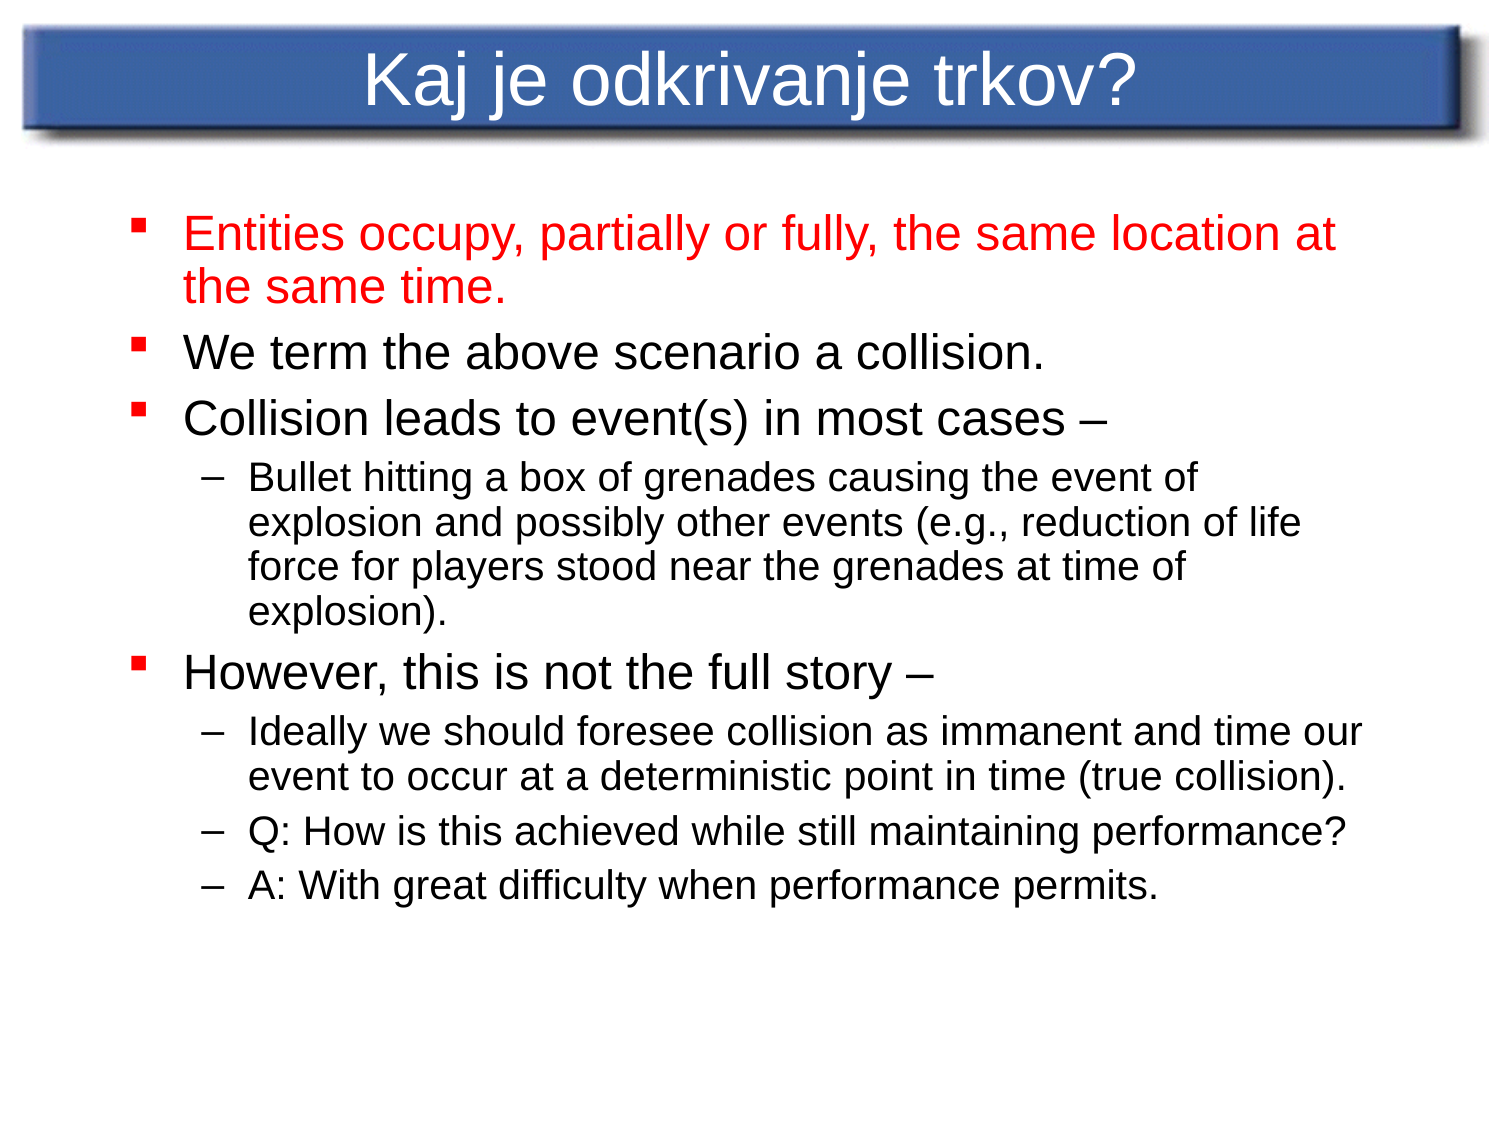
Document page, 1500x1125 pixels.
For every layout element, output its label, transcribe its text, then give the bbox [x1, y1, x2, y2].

picture [21, 22, 1489, 149]
title Kaj je odkrivanje trkov? [112, 22, 1388, 129]
list Entities occupy, partially or fully, the same location at the same time. We term the above scenario a collision. Collision leads to event(s) in most cases – Bullet hitting a box of grenades causing the event of explosion and possibly other events (e.g., reduction of life force for players stood near the grenades at time of explosion). However, this is not the full story – Ideally we should foresee collision as immanent and time our event to occur at a deterministic point in time (true collision). Q: How is this achieved while still maintaining performance? A: With great difficulty when performance permits. [112, 200, 1388, 970]
